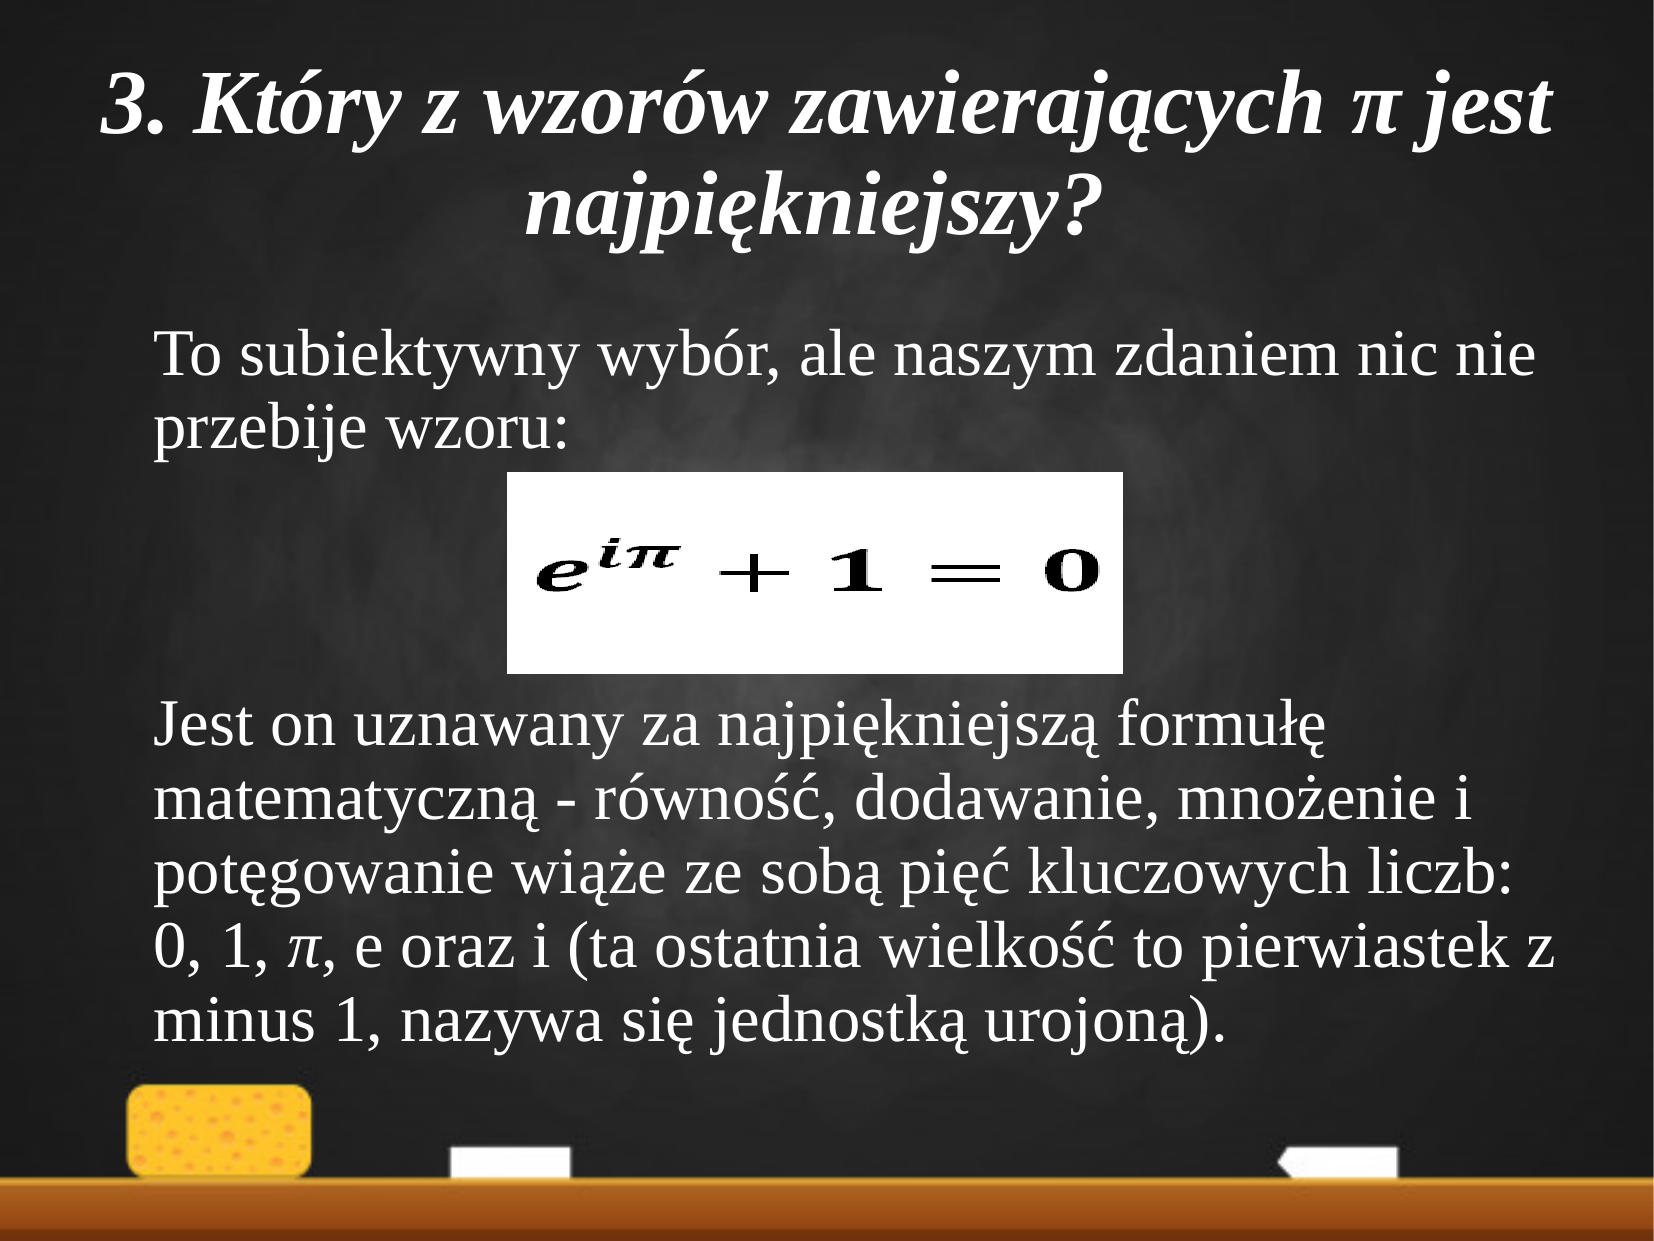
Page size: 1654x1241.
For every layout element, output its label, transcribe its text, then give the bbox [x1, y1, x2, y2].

picture [0, 0, 1654, 1241]
list To subiektywny wybór, ale naszym zdaniem nic nie przebije wzoru: Jest on uznawany za najpiękniejszą formułę matematyczną - równość, dodawanie, mnożenie i potęgowanie wiąże ze sobą pięć kluczowych liczb: 0, 1, π, e oraz i (ta ostatnia wielkość to pierwiastek z minus 1, nazywa się jednostką urojoną). [82, 315, 1571, 1134]
title 3. Który z wzorów zawierających π jest najpiękniejszy? [82, 49, 1571, 257]
